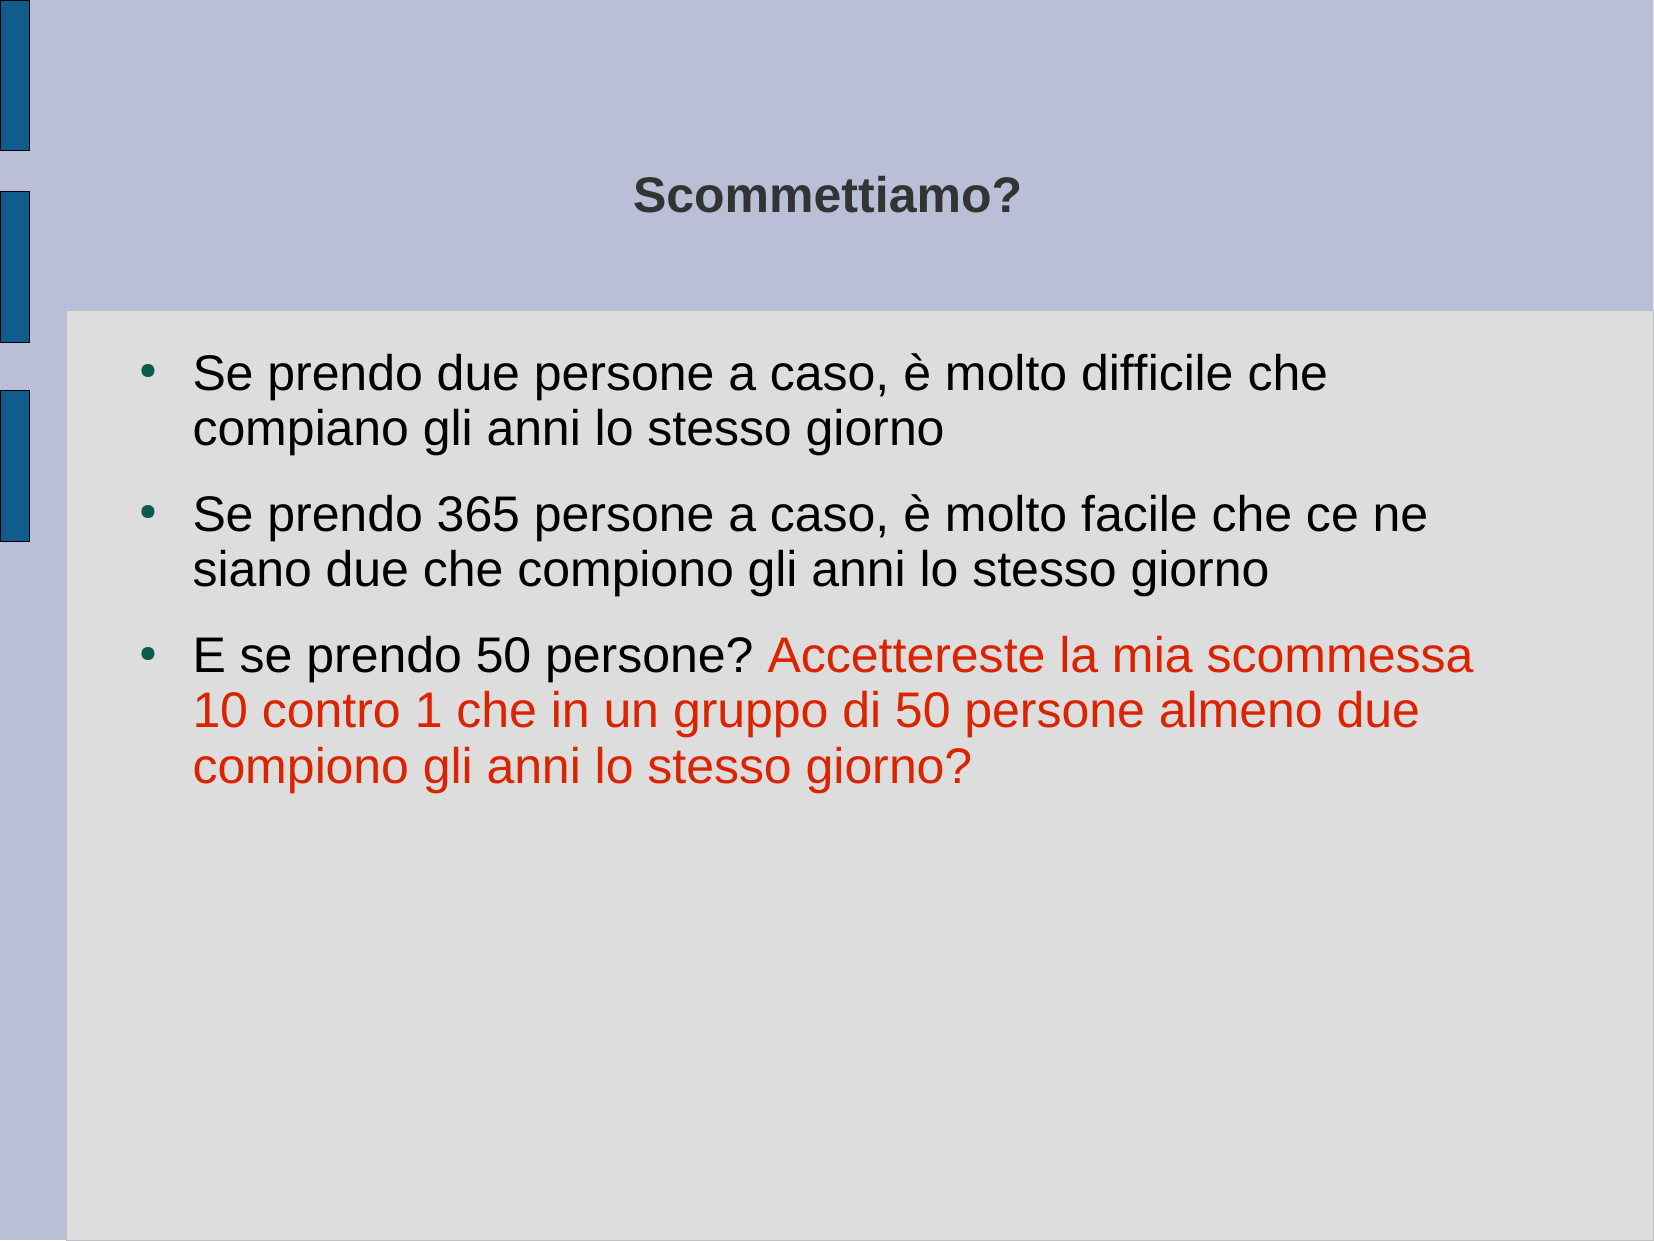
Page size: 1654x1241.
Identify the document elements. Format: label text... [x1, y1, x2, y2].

title Scommettiamo? [121, 91, 1534, 299]
list Se prendo due persone a caso, è molto difficile che compiano gli anni lo stesso giorno Se prendo 365 persone a caso, è molto facile che ce ne siano due che compiono gli anni lo stesso giorno E se prendo 50 persone? Accettereste la mia scommessa 10 contro 1 che in un gruppo di 50 persone almeno due compiono gli anni lo stesso giorno? [121, 344, 1534, 1127]
